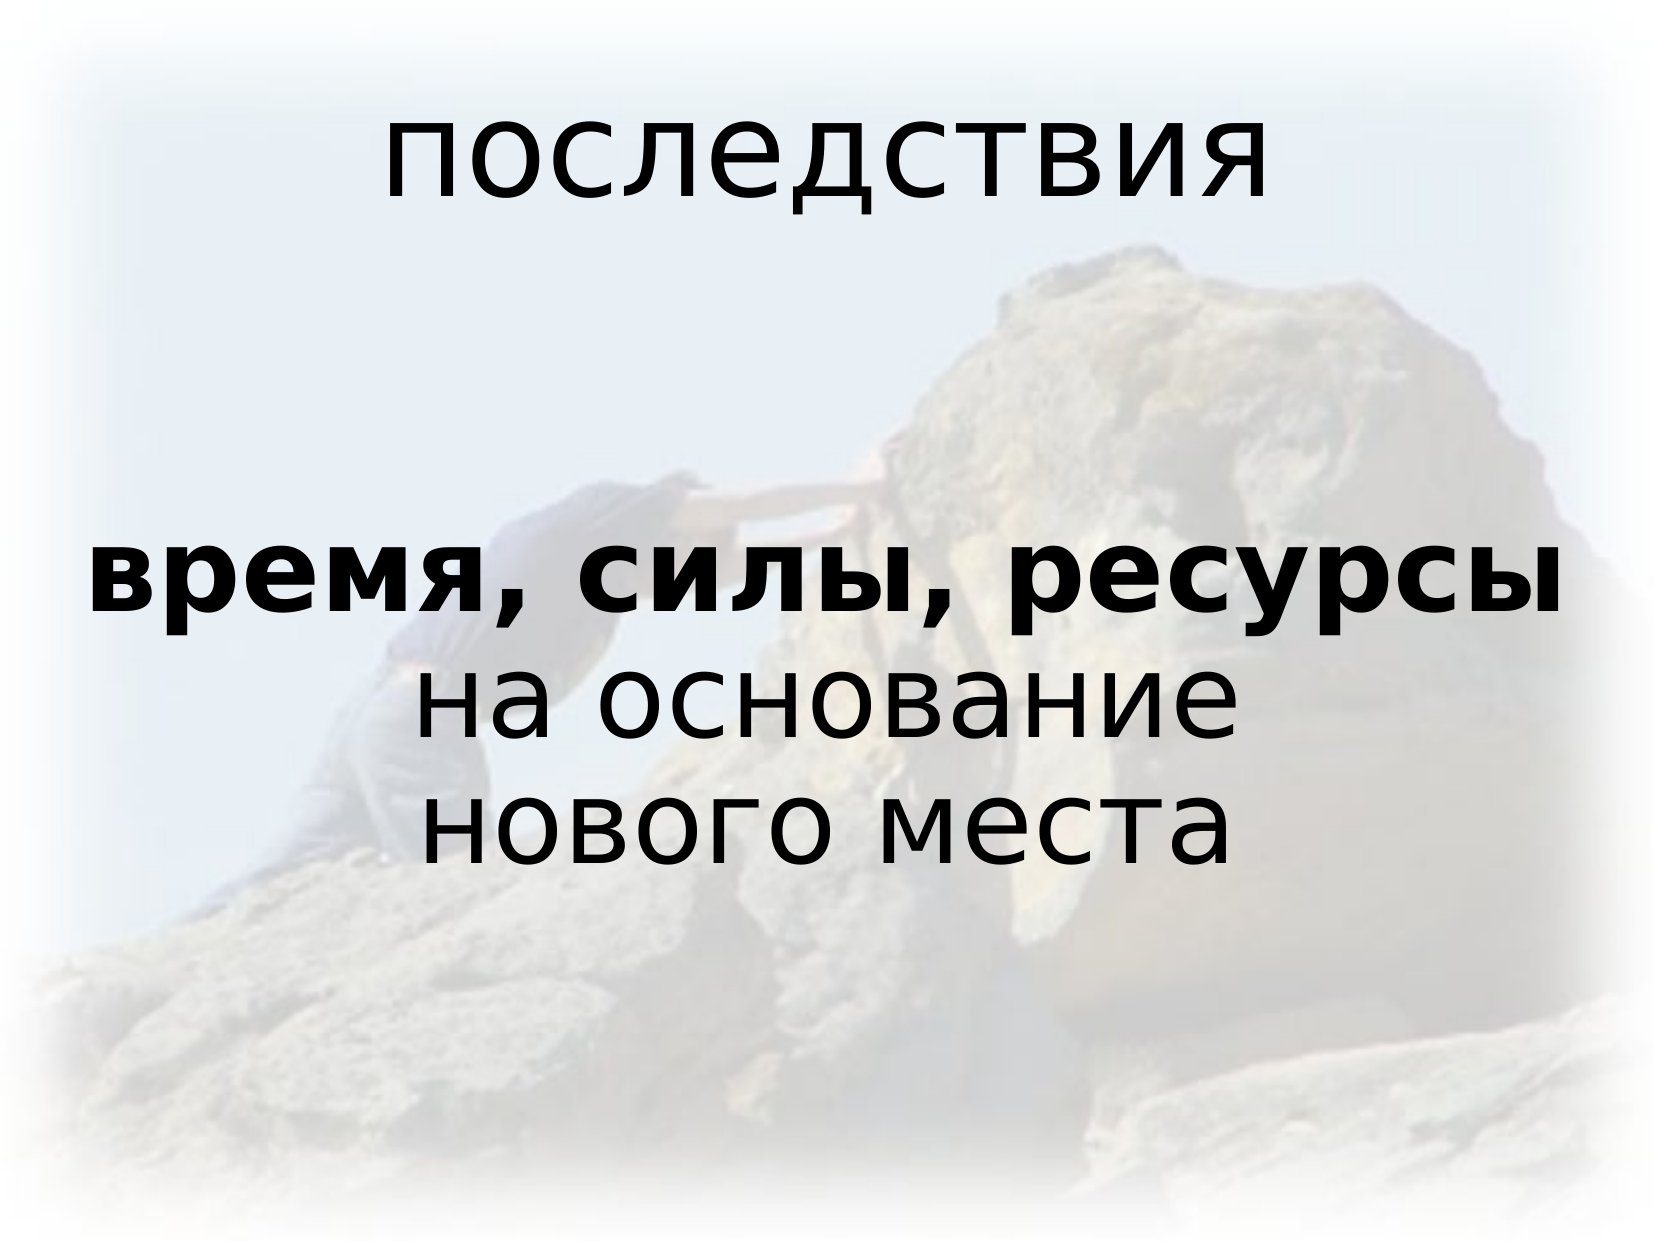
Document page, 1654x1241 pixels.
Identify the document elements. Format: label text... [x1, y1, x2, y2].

subtitle время, силы, ресурсы на основание нового места [82, 290, 1571, 1109]
picture [0, 0, 1654, 1241]
title последствия [82, 49, 1571, 257]
